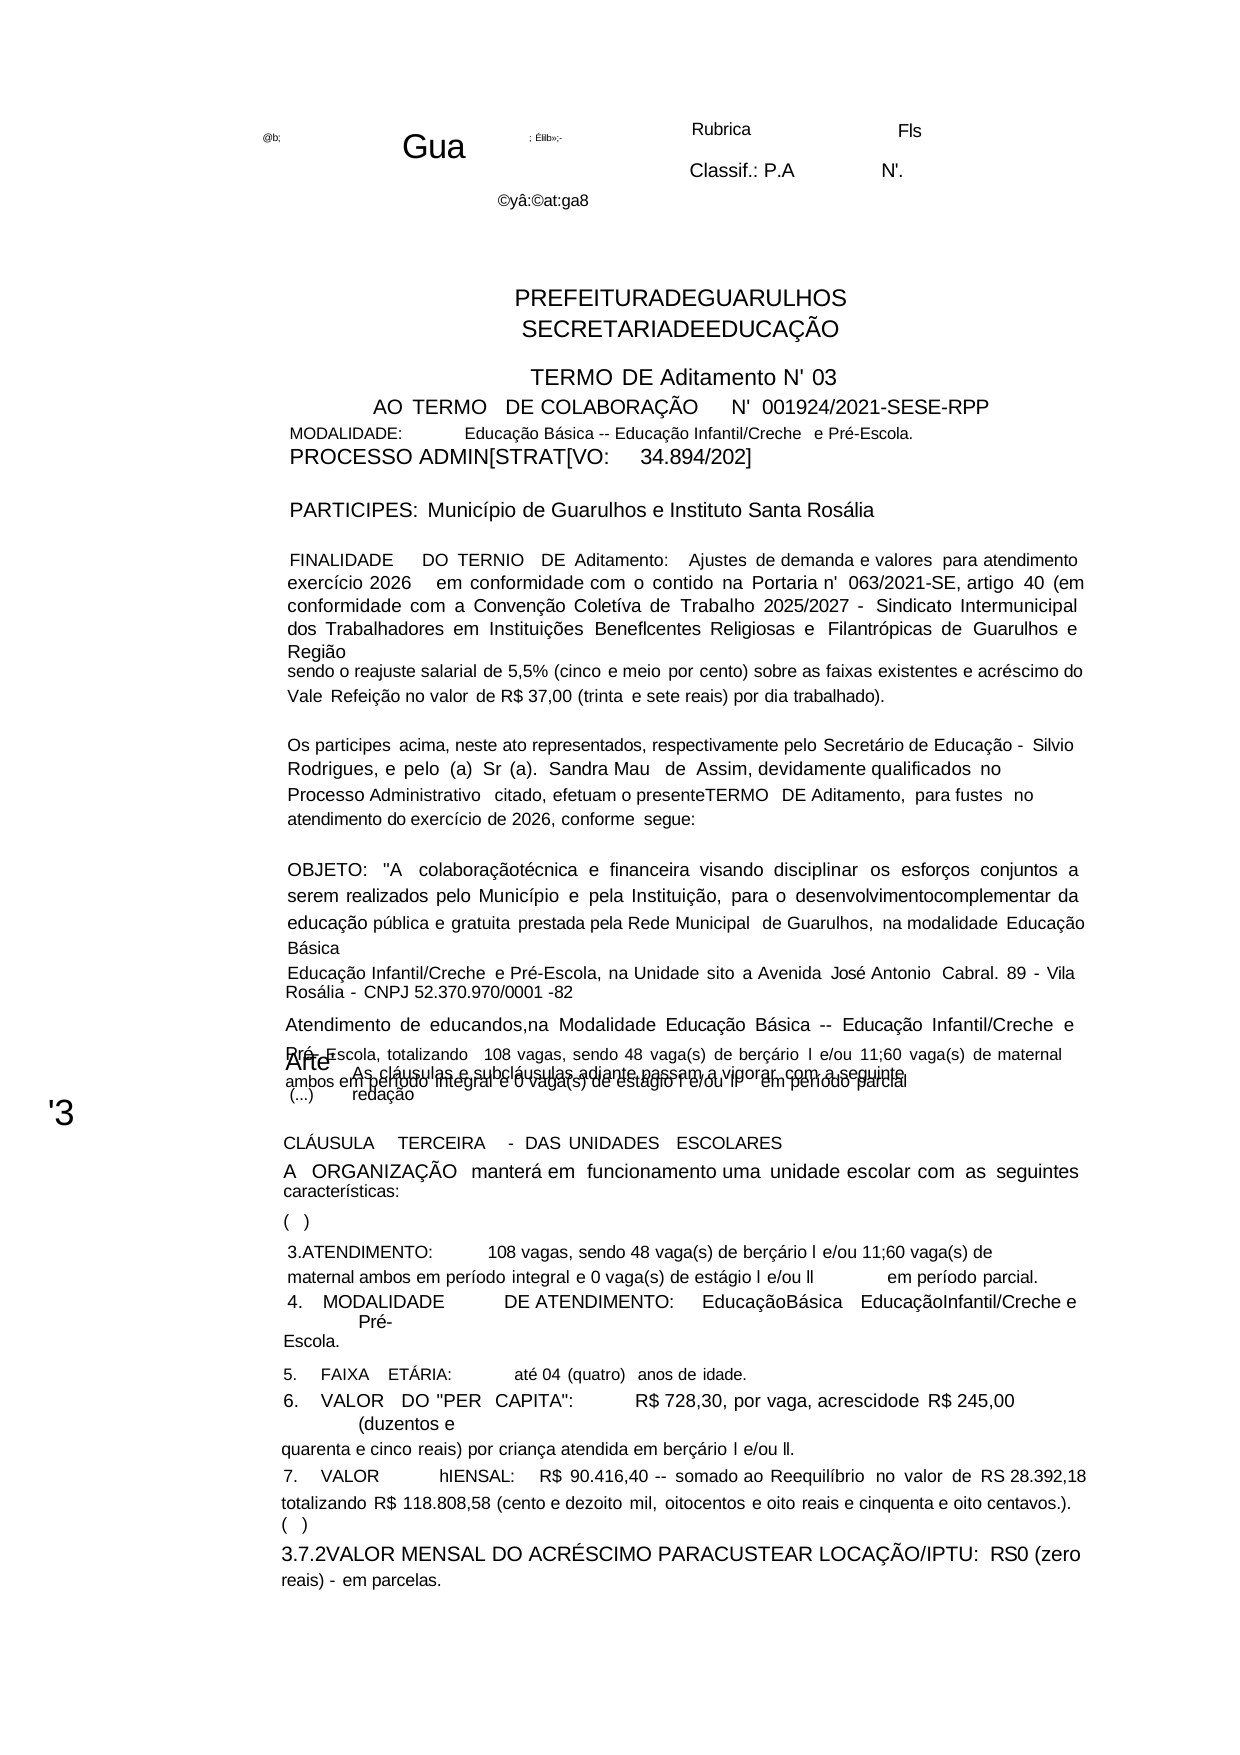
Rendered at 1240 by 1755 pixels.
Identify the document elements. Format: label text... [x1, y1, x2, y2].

text_box @b; [260, 129, 284, 146]
text_box PREFEITURADEGUARULHOS SECRETARIADEEDUCAÇÃO TERMO DE Aditamento N' 03 AO TERMO DE COLABORAÇÃO N' 001924/2021-SESE-RPP MODALIDADE: Educação Básica -- Educação Infantil/Creche e Pré-Escola. PROCESSO ADMIN[STRAT[VO: 34.894/202] PARTICIPES: Município de Guarulhos e Instituto Santa Rosália FINALIDADE DO TERNIO DE Aditamento: Ajustes de demanda e valores para atendimento exercício 2026 em conformidade com o contido na Portaria n' 063/2021-SE, artigo 40 (em conformidade com a Convenção Coletíva de Trabalho 2025/2027 - Sindicato Intermunicipal dos Trabalhadores em Instituições Beneflcentes Religiosas e Filantrópicas de Guarulhos e Região sendo o reajuste salarial de 5,5% (cinco e meio por cento) sobre as faixas existentes e acréscimo do Vale Refeição no valor de R$ 37,00 (trinta e sete reais) por dia trabalhado). Os participes acima, neste ato representados, respectivamente pelo Secretário de Educação - Silvio Rodrigues, e pelo (a) Sr (a). Sandra Mau de Assim, devidamente qualificados no Processo Administrativo citado, efetuam o presenteTERMO DE Aditamento, para fustes no atendimento do exercício de 2026, conforme segue: OBJETO: "A colaboraçãotécnica e financeira visando disciplinar os esforços conjuntos a serem realizados pelo Município e pela Instituição, para o desenvolvimentocomplementar da educação pública e gratuita prestada pela Rede Municipal de Guarulhos, na modalidade Educação Básica Educação Infantil/Creche e Pré-Escola, na Unidade sito a Avenida José Antonio Cabral. 89 - Vila Rosália - CNPJ 52.370.970/0001 -82 Atendimento de educandos,na Modalidade Educação Básica -- Educação Infantil/Creche e Pré- Escola, totalizando 108 vagas, sendo 48 vaga(s) de berçário l e/ou 11;60 vaga(s) de maternal ambos em período integral e 0 vaga(s) de estágio l e/ou ll em período parcial [283, 277, 1087, 1037]
text_box Fls N'. [879, 116, 925, 184]
text_box '3 [45, 1086, 78, 1135]
text_box CLÁUSULA TERCEIRA - DAS UNIDADES ESCOLARES A ORGANIZAÇÃO manterá em funcionamento uma unidade escolar com as seguintes características: ( ) ATENDIMENTO: 108 vagas, sendo 48 vaga(s) de berçário l e/ou 11;60 vaga(s) de maternal ambos em período integral e 0 vaga(s) de estágio l e/ou ll em período parcial. MODALIDADE DE ATENDIMENTO: EducaçãoBásica EducaçãoInfantil/Creche e Pré- Escola. FAIXA ETÁRIA: até 04 (quatro) anos de idade. VALOR DO "PER CAPITA": R$ 728,30, por vaga, acrescidode R$ 245,00 (duzentos e quarenta e cinco reais) por criança atendida em berçário l e/ou ll. VALOR hIENSAL: R$ 90.416,40 -- somado ao Reequilíbrio no valor de RS 28.392,18 totalizando R$ 118.808,58 (cento e dezoito mil, oitocentos e oito reais e cinquenta e oito centavos.). ( ) 3.7.2VALOR MENSAL DO ACRÉSCIMO PARACUSTEAR LOCAÇÃO/IPTU: RS0 (zero reais) - em parcelas. [279, 1123, 1087, 1550]
text_box Classif.: P.A [687, 155, 797, 184]
text_box ; Élilb»;- [527, 130, 567, 146]
text_box ©yâ:©at:ga8 [495, 187, 594, 212]
text_box Gua [399, 121, 470, 168]
text_box As cláusulas e subcláusulas adiante passam a vigorar com a seguinte redação [350, 1059, 971, 1085]
text_box Arte' (...) [283, 1032, 339, 1106]
text_box Rubrica [689, 115, 755, 142]
